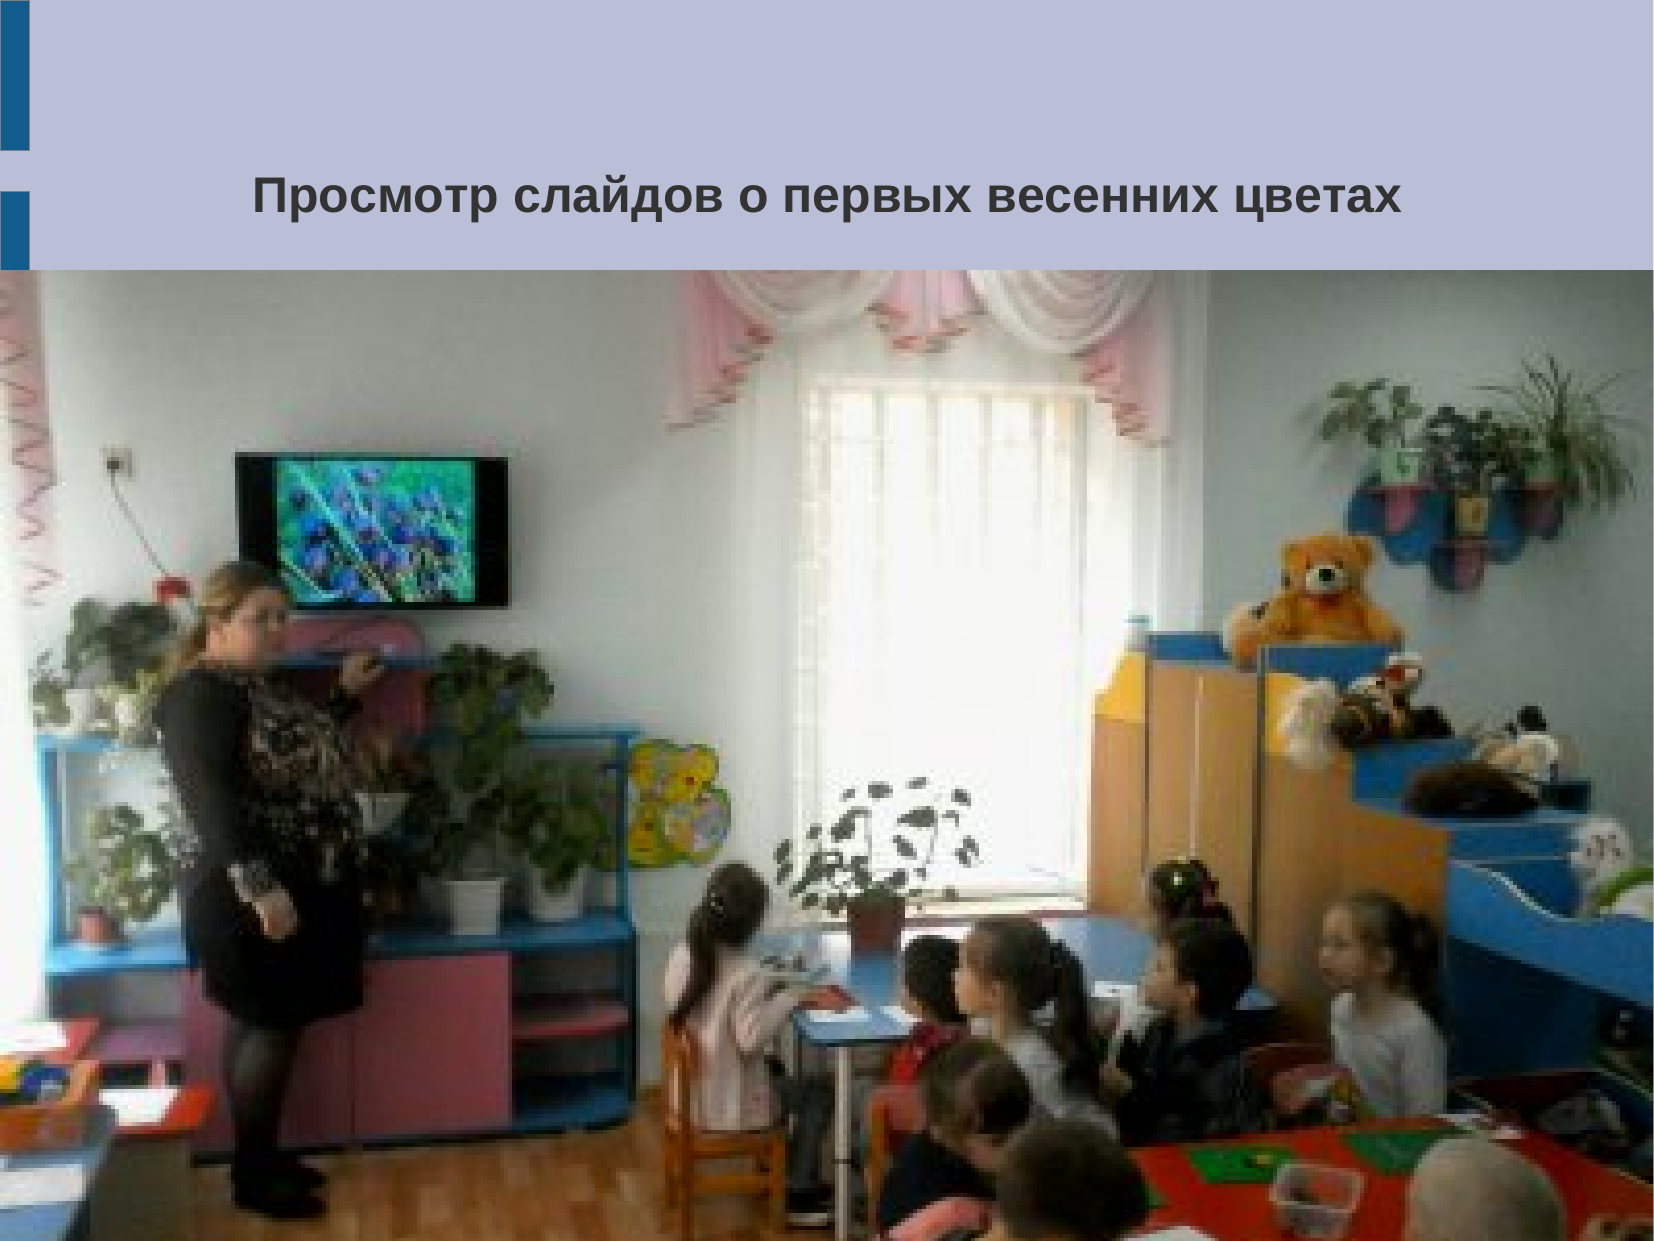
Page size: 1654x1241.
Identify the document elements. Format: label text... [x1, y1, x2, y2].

picture [0, 270, 1654, 1241]
title Просмотр слайдов о первых весенних цветах [121, 91, 1534, 270]
